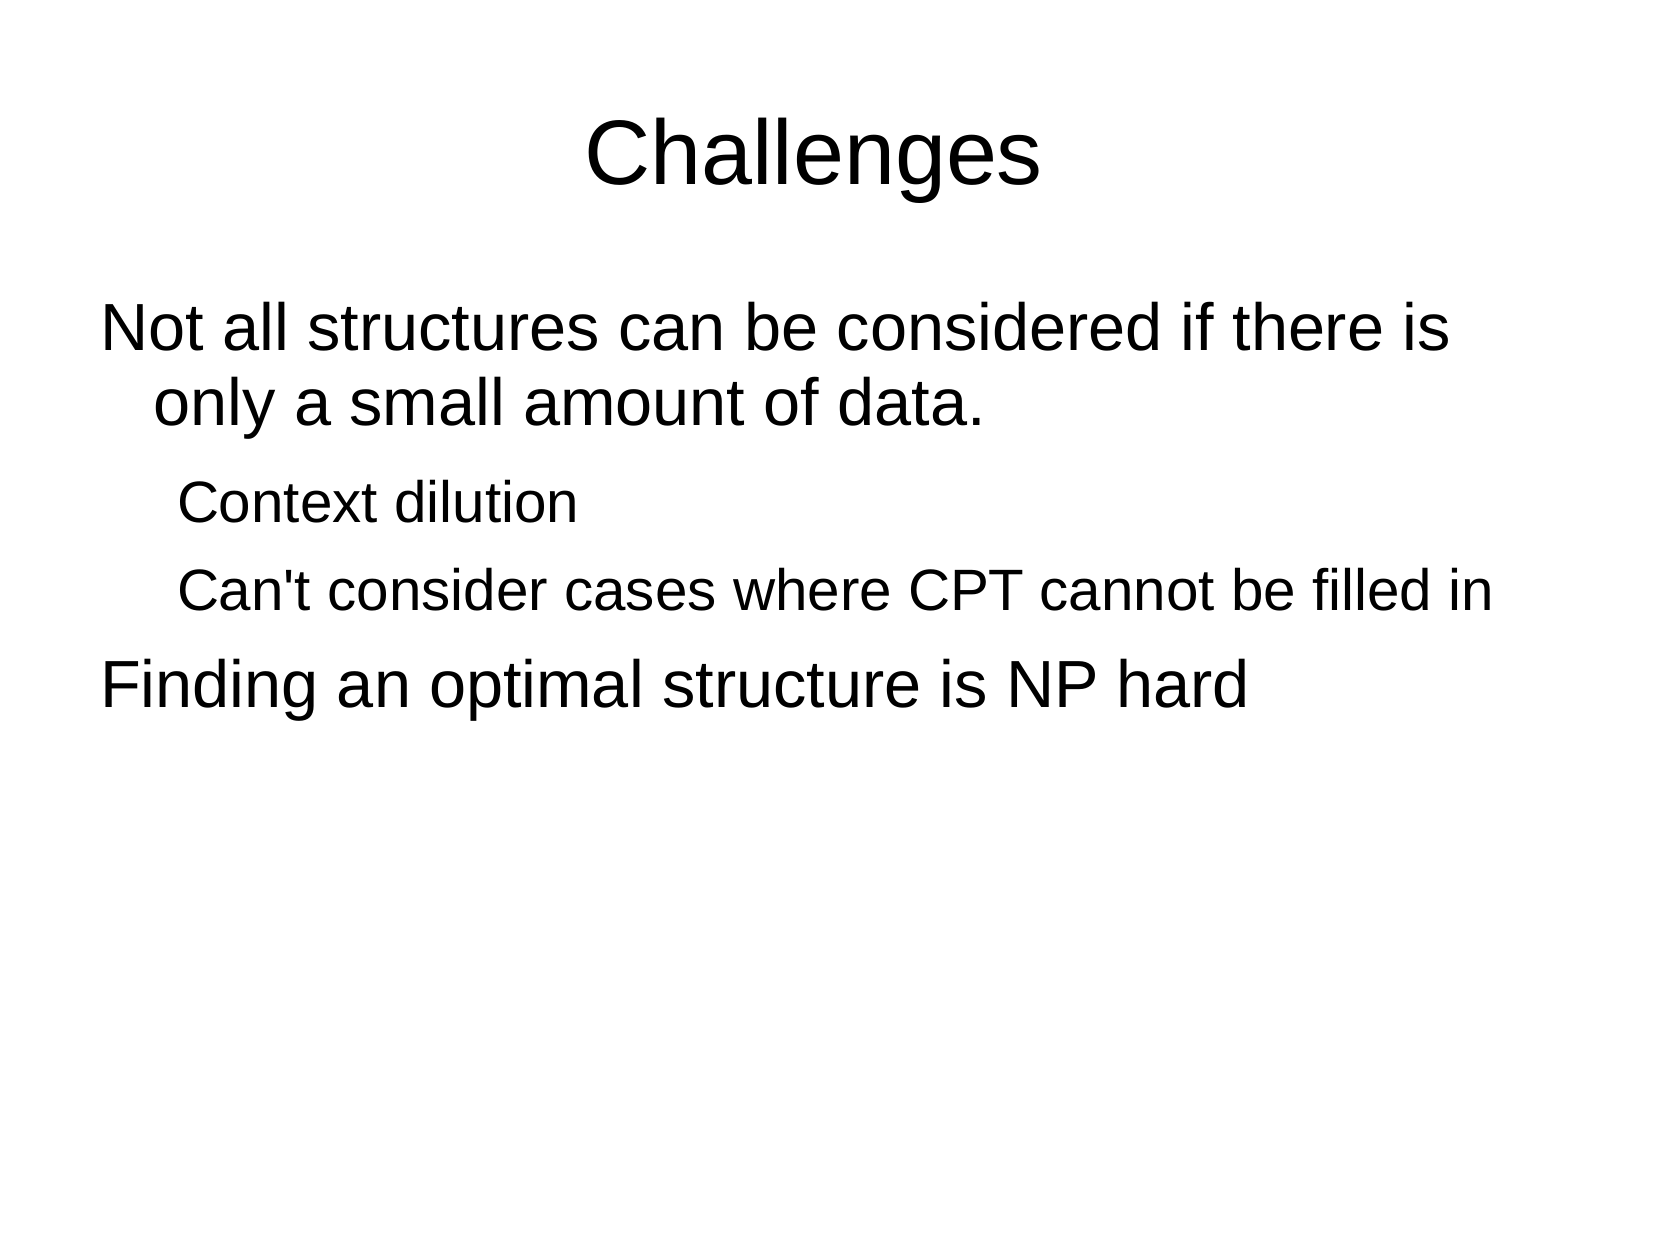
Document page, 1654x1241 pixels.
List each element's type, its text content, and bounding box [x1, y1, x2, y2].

list Not all structures can be considered if there is only a small amount of data. Context dilution Can't consider cases where CPT cannot be filled in Finding an optimal structure is NP hard [82, 290, 1571, 1094]
title Challenges [82, 56, 1571, 250]
